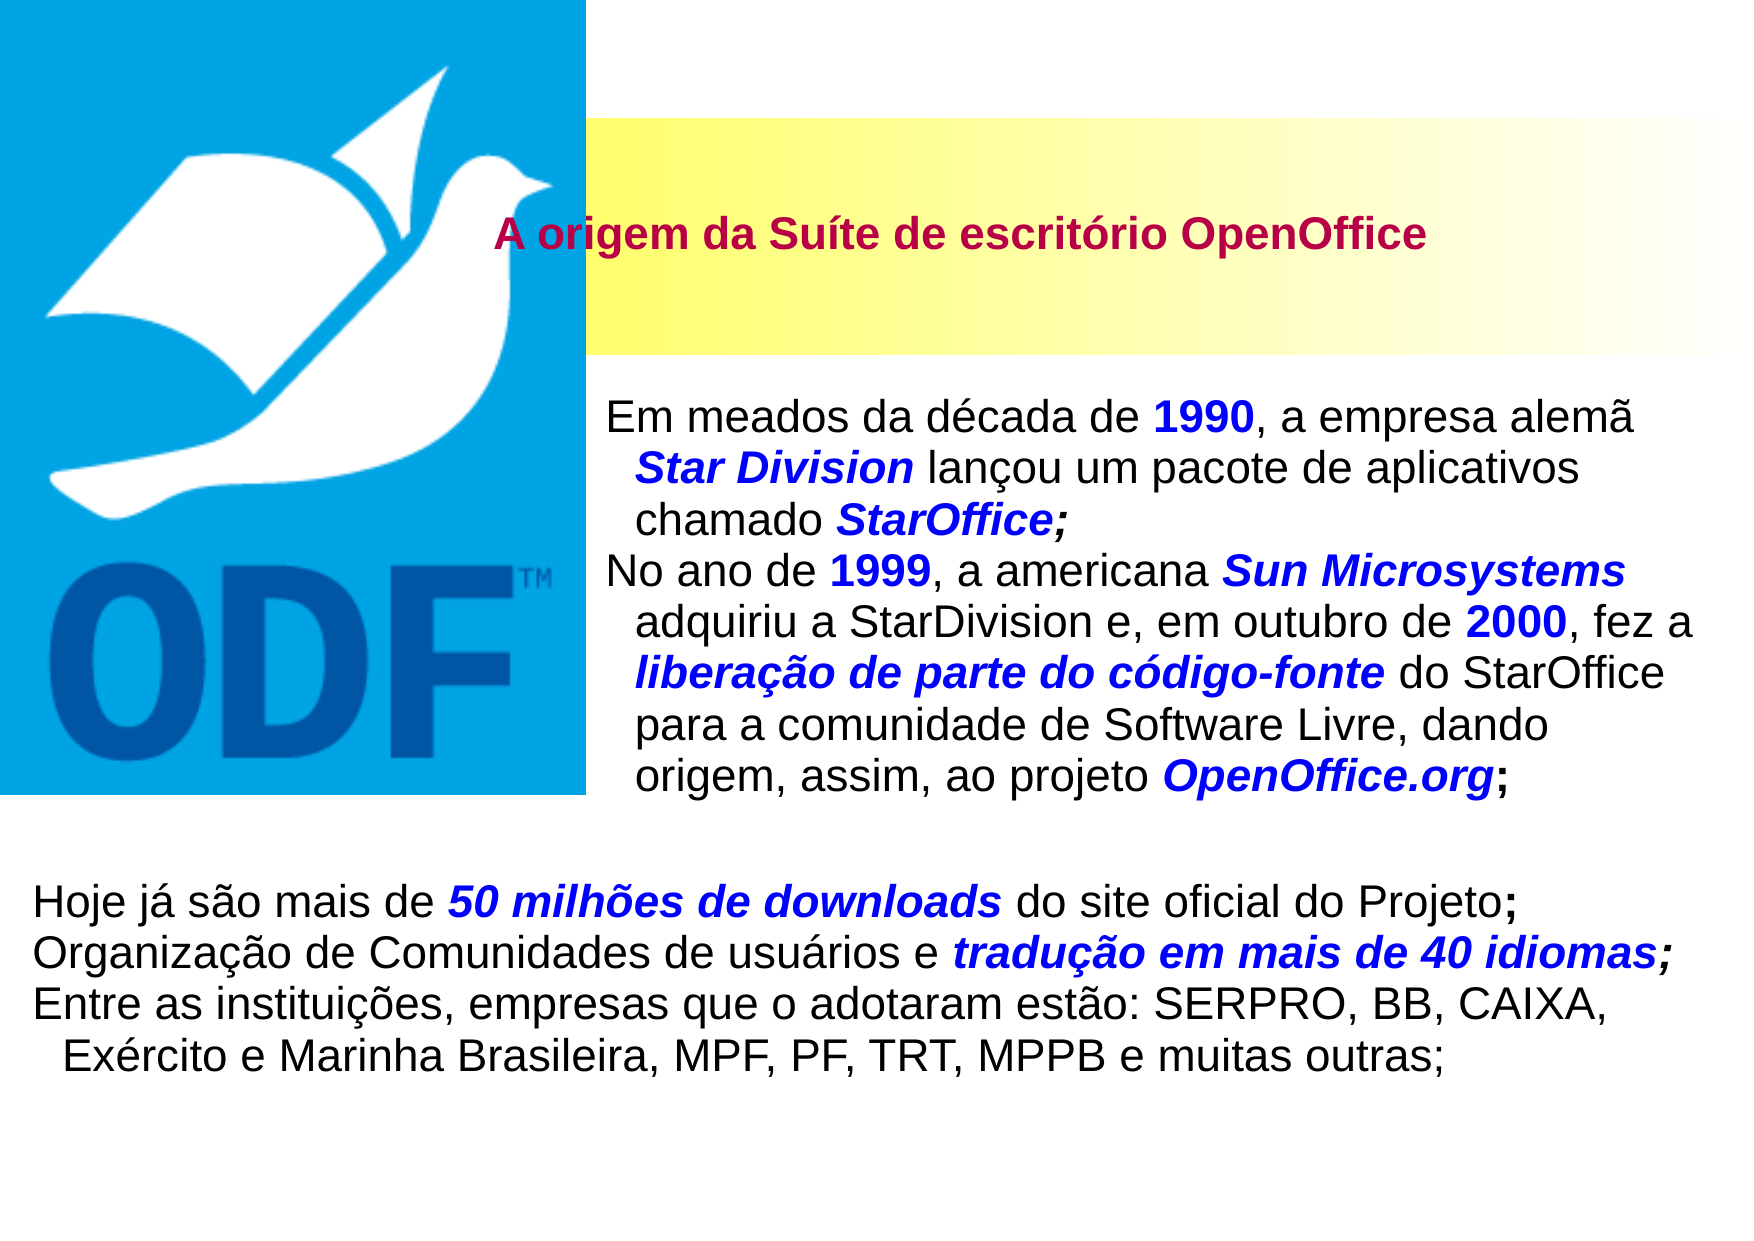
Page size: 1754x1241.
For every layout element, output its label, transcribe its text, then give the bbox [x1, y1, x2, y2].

text_box Hoje já são mais de 50 milhões de downloads do site oficial do Projeto; Organização de Comunidades de usuários e tradução em mais de 40 idiomas; Entre as instituições, empresas que o adotaram estão: SERPRO, BB, CAIXA, Exército e Marinha Brasileira, MPF, PF, TRT, MPPB e muitas outras; [17, 868, 1743, 1123]
text_box A origem da Suíte de escritório OpenOffice [478, 200, 1719, 275]
text_box Em meados da década de 1990, a empresa alemã Star Division lançou um pacote de aplicativos chamado StarOffice; No ano de 1999, a americana Sun Microsystems adquiriu a StarDivision e, em outubro de 2000, fez a liberação de parte do código-fonte do StarOffice para a comunidade de Software Livre, dando origem, assim, ao projeto OpenOffice.org; [590, 383, 1719, 868]
picture [521, 569, 531, 585]
picture [332, 66, 448, 240]
picture [51, 563, 205, 760]
picture [49, 154, 553, 520]
picture [46, 154, 387, 395]
picture [392, 566, 512, 757]
picture [223, 566, 367, 757]
picture [537, 569, 541, 584]
text_box [586, 118, 1750, 355]
